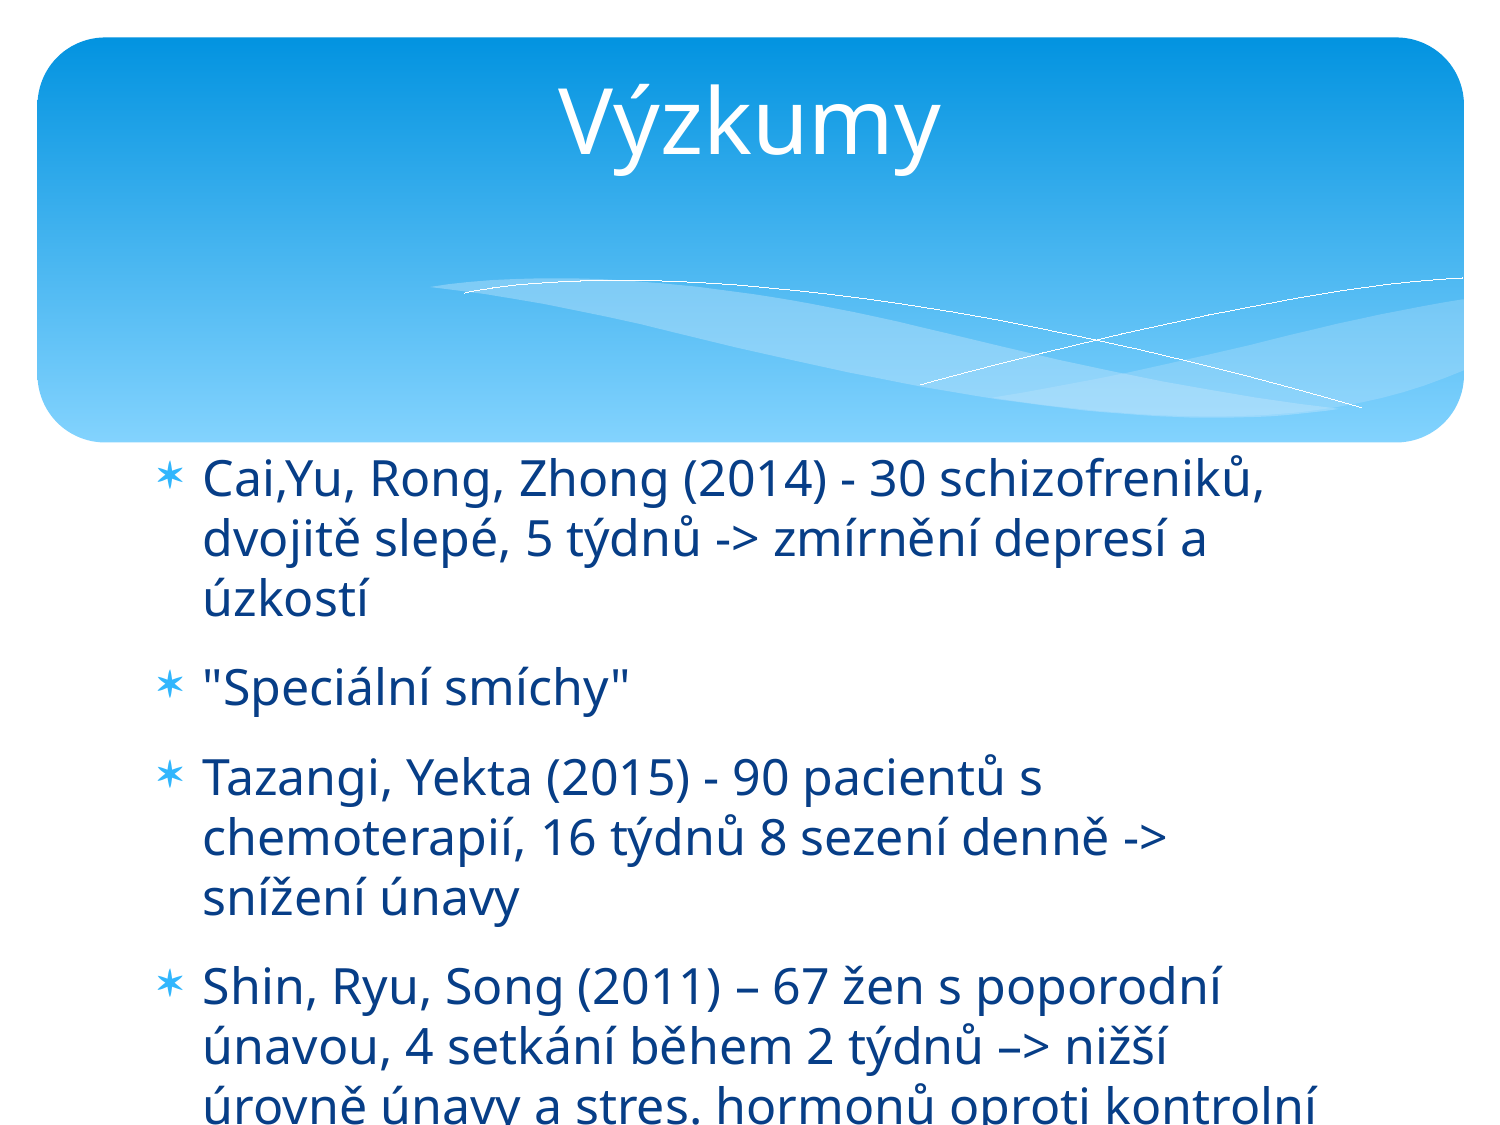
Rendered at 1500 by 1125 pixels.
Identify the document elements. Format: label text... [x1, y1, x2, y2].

list Cai,Yu, Rong, Zhong (2014) - 30 schizofreniků, dvojitě slepé, 5 týdnů -> zmírnění depresí a úzkostí "Speciální smíchy" Tazangi, Yekta (2015) - 90 pacientů s chemoterapií, 16 týdnů 8 sezení denně -> snížení únavy Shin, Ryu, Song (2011) – 67 žen s poporodní únavou, 4 setkání během 2 týdnů –> nižší úrovně únavy a stres. hormonů oproti kontrolní skupině [143, 438, 1359, 1005]
title Výzkumy [75, 55, 1425, 261]
